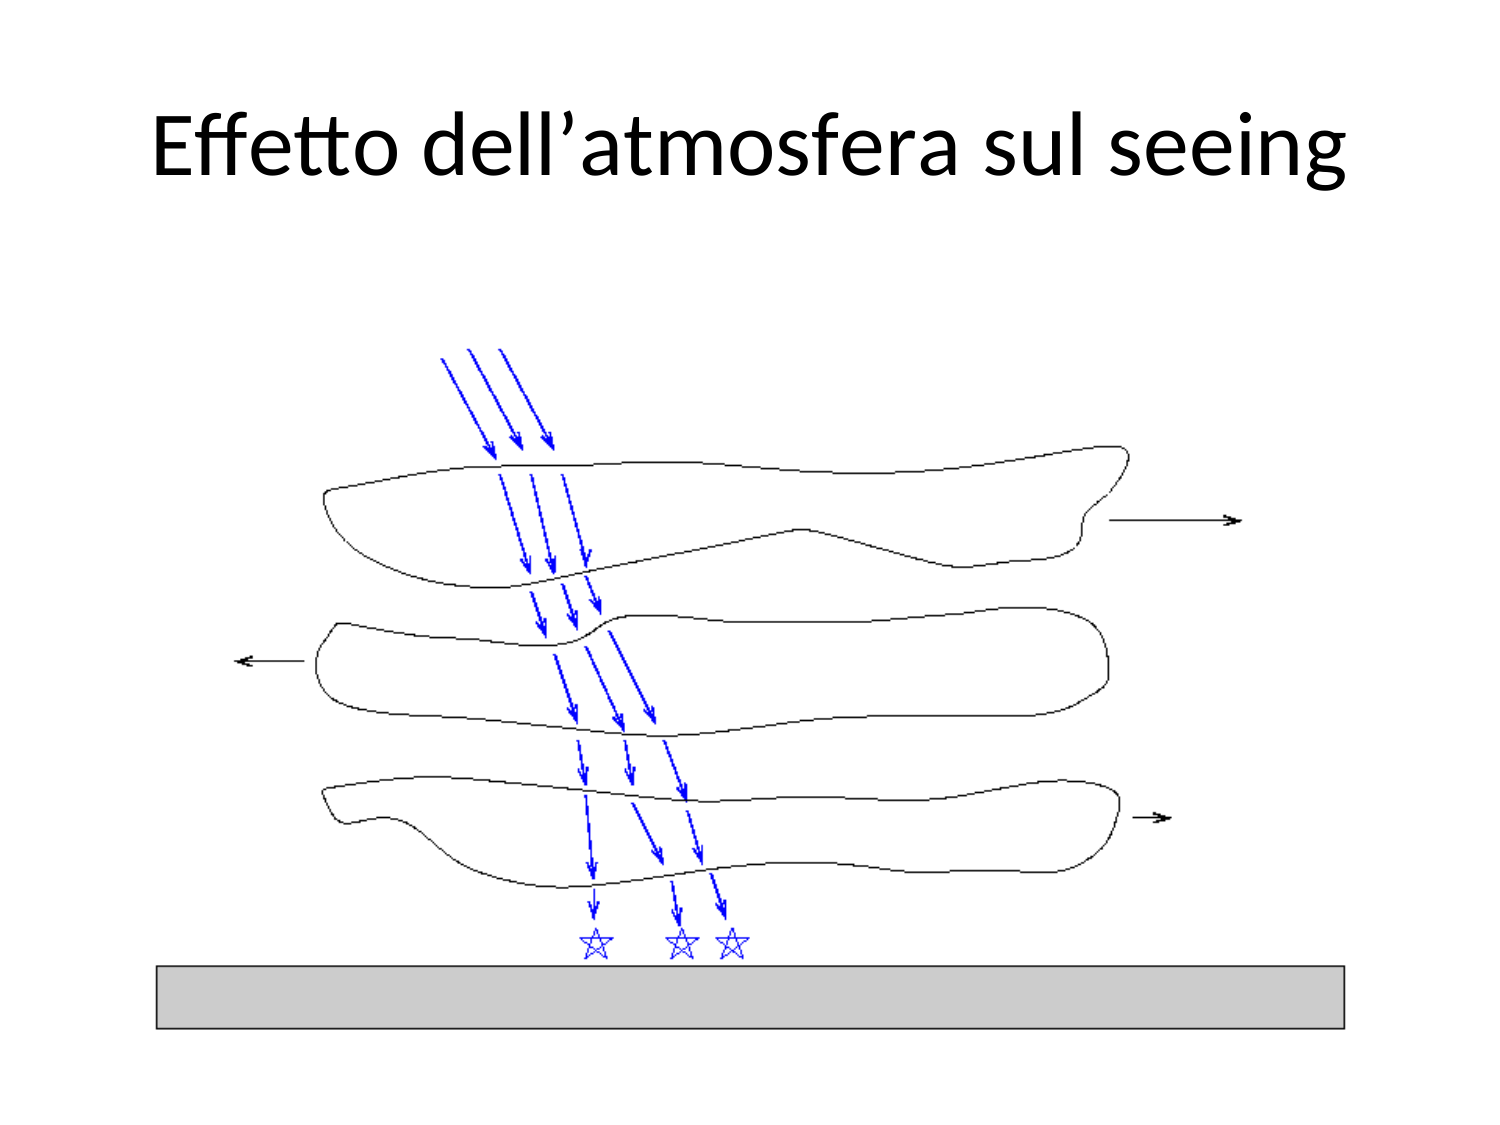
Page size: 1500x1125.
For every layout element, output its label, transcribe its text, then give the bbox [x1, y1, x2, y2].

picture [139, 332, 1361, 1047]
title Effetto dell’atmosfera sul seeing [75, 45, 1426, 233]
